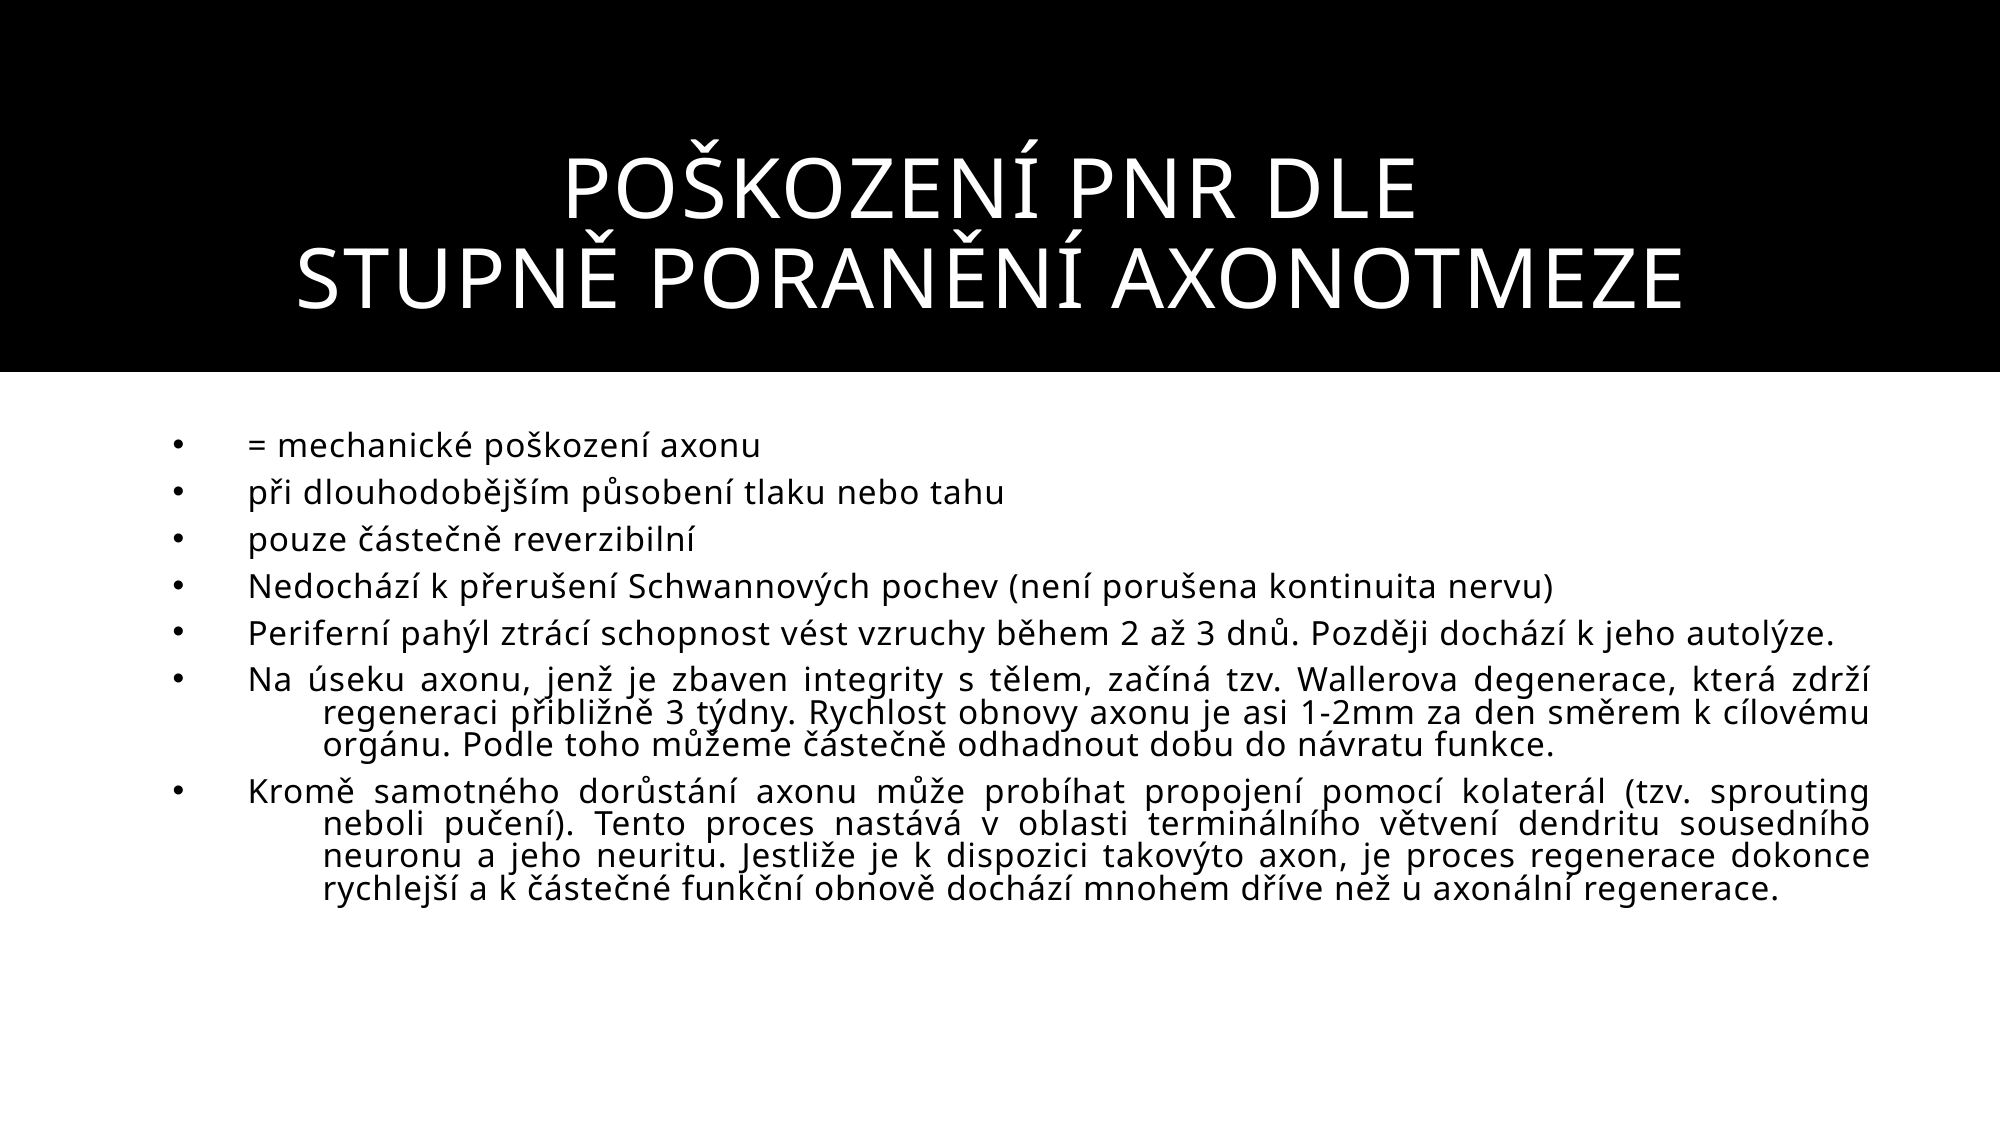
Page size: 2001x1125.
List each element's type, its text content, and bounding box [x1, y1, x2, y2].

title POŠKOZENÍ PNR DLE STUPNĚ PORANĚNÍ Axonotmeze [157, 139, 1827, 251]
list = mechanické poškození axonu při dlouhodobějším působení tlaku nebo tahu pouze částečně reverzibilní Nedochází k přerušení Schwannových pochev (není porušena kontinuita nervu) Periferní pahýl ztrácí schopnost vést vzruchy během 2 až 3 dnů. Později dochází k jeho autolýze. Na úseku axonu, jenž je zbaven integrity s tělem, začíná tzv. Wallerova degenerace, která zdrží regeneraci přibližně 3 týdny. Rychlost obnovy axonu je asi 1-2mm za den směrem k cílovému orgánu. Podle toho můžeme částečně odhadnout dobu do návratu funkce. Kromě samotného dorůstání axonu může probíhat propojení pomocí kolaterál (tzv. sprouting neboli pučení). Tento proces nastává v oblasti terminálního větvení dendritu sousedního neuronu a jeho neuritu. Jestliže je k dispozici takovýto axon, je proces regenerace dokonce rychlejší a k částečné funkční obnově dochází mnohem dříve než u axonální regenerace. [157, 424, 1890, 1040]
